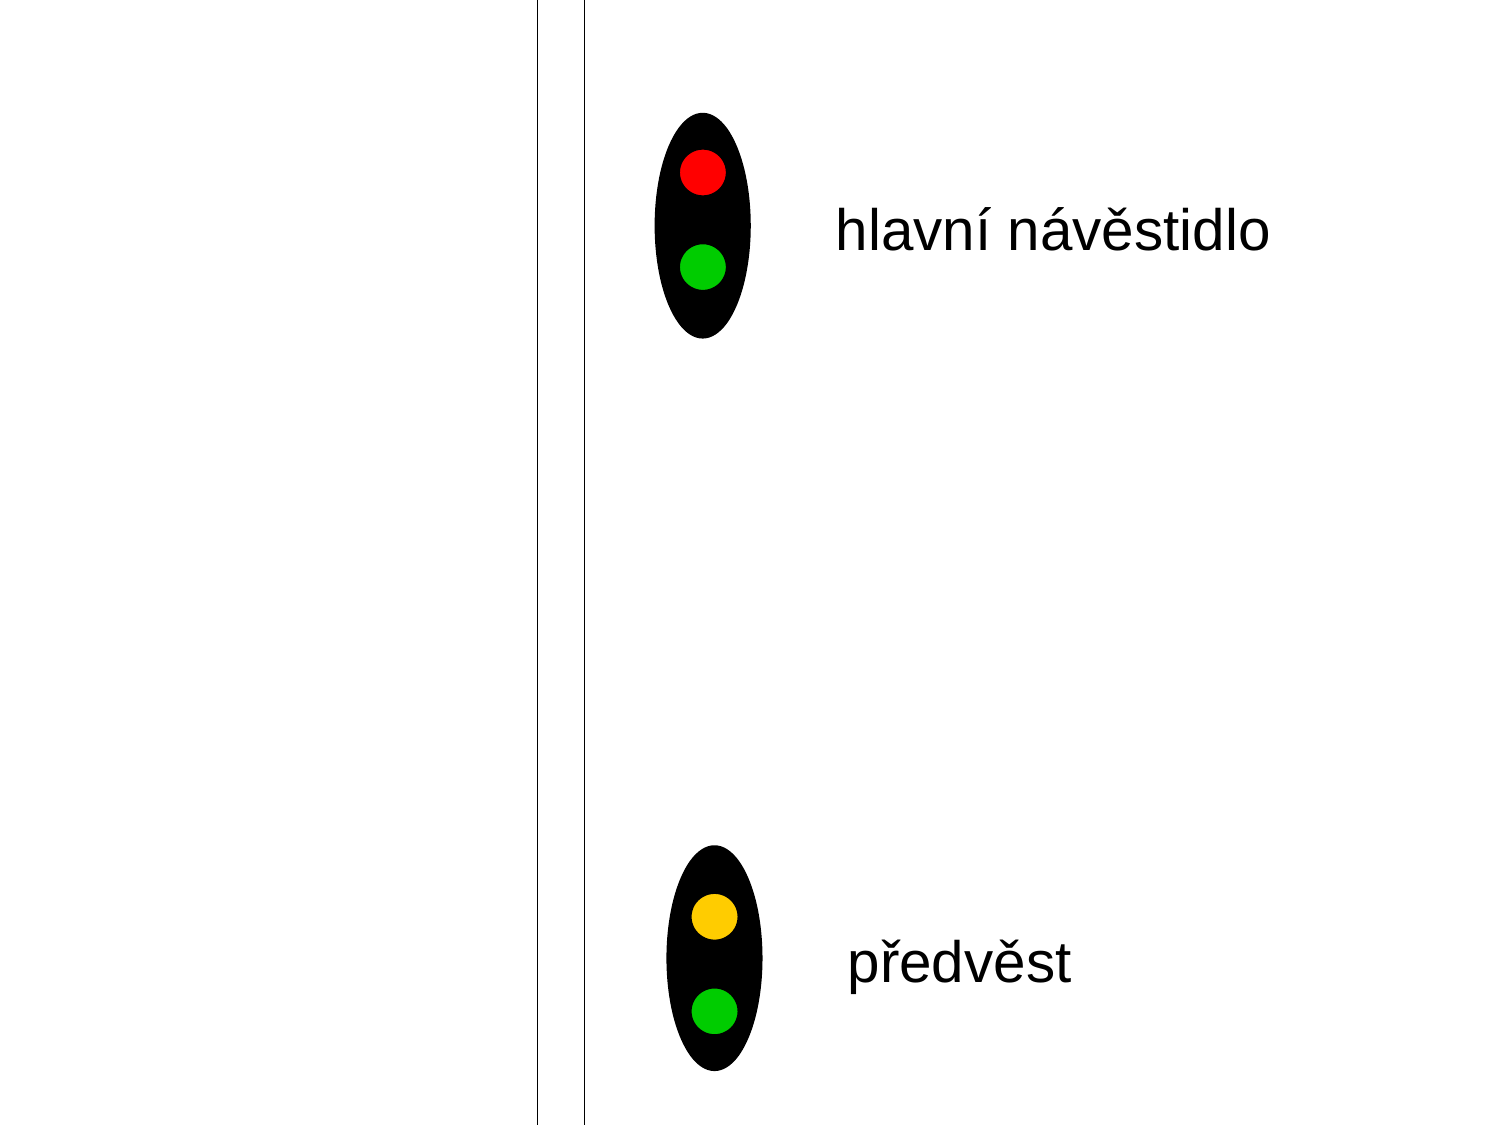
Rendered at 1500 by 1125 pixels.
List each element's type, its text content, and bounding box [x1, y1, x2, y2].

text_box [655, 113, 751, 338]
text_box předvěst [833, 916, 1087, 1003]
text_box [667, 846, 762, 1071]
text_box hlavní návěstidlo [821, 184, 1287, 271]
